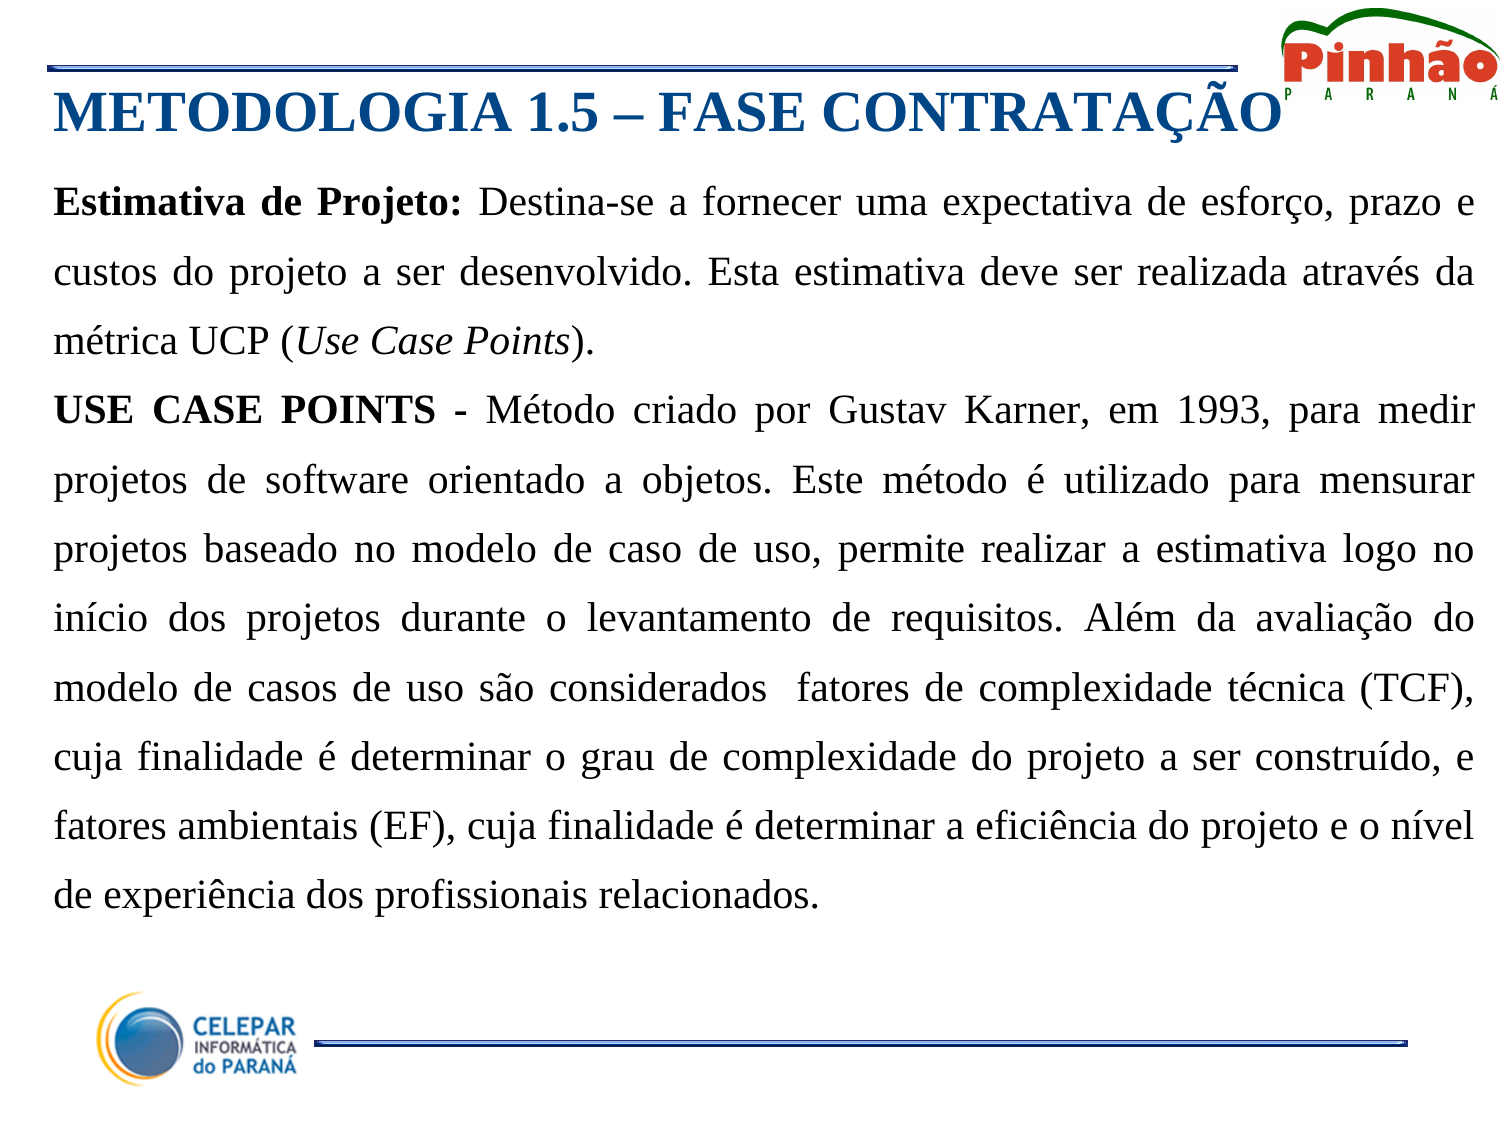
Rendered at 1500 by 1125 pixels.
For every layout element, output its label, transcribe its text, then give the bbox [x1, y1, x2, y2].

text_box METODOLOGIA 1.5 – FASE CONTRATAÇÃO [53, 79, 1284, 155]
text_box Estimativa de Projeto: Destina-se a fornecer uma expectativa de esforço, prazo e custos do projeto a ser desenvolvido. Esta estimativa deve ser realizada através da métrica UCP (Use Case Points). USE CASE POINTS - Método criado por Gustav Karner, em 1993, para medir projetos de software orientado a objetos. Este método é utilizado para mensurar projetos baseado no modelo de caso de uso, permite realizar a estimativa logo no início dos projetos durante o levantamento de requisitos. Além da avaliação do modelo de casos de uso são considerados fatores de complexidade técnica (TCF), cuja finalidade é determinar o grau de complexidade do projeto a ser construído, e fatores ambientais (EF), cuja finalidade é determinar a eficiência do projeto e o nível de experiência dos profissionais relacionados. [53, 155, 1477, 1004]
text_box [98, 1004, 1420, 1125]
picture [1281, 8, 1500, 100]
title [78, 21, 1025, 79]
